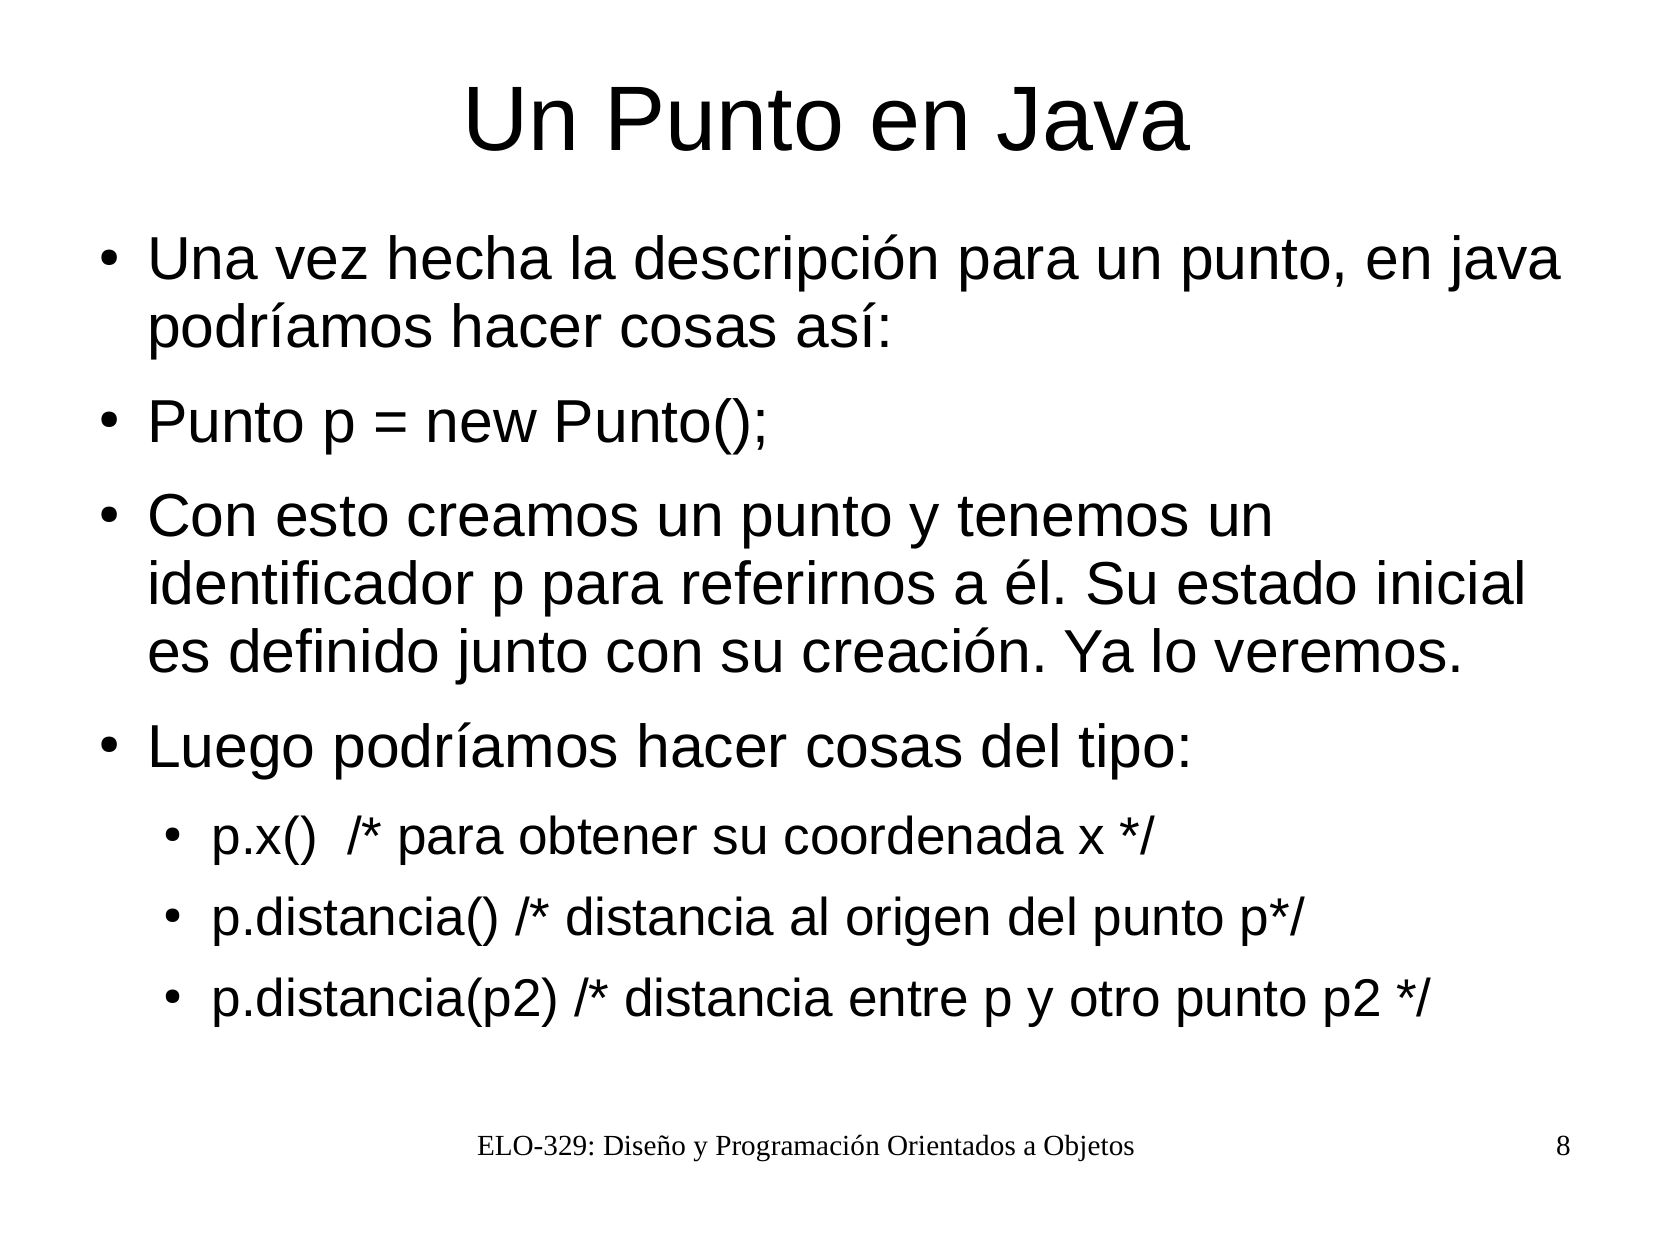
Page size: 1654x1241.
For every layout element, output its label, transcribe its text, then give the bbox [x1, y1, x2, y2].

title Un Punto en Java [82, 56, 1571, 181]
list Una vez hecha la descripción para un punto, en java podríamos hacer cosas así: Punto p = new Punto(); Con esto creamos un punto y tenemos un identificador p para referirnos a él. Su estado inicial es definido junto con su creación. Ya lo veremos. Luego podríamos hacer cosas del tipo: p.x() /* para obtener su coordenada x */ p.distancia() /* distancia al origen del punto p*/ p.distancia(p2) /* distancia entre p y otro punto p2 */ [82, 225, 1571, 1044]
